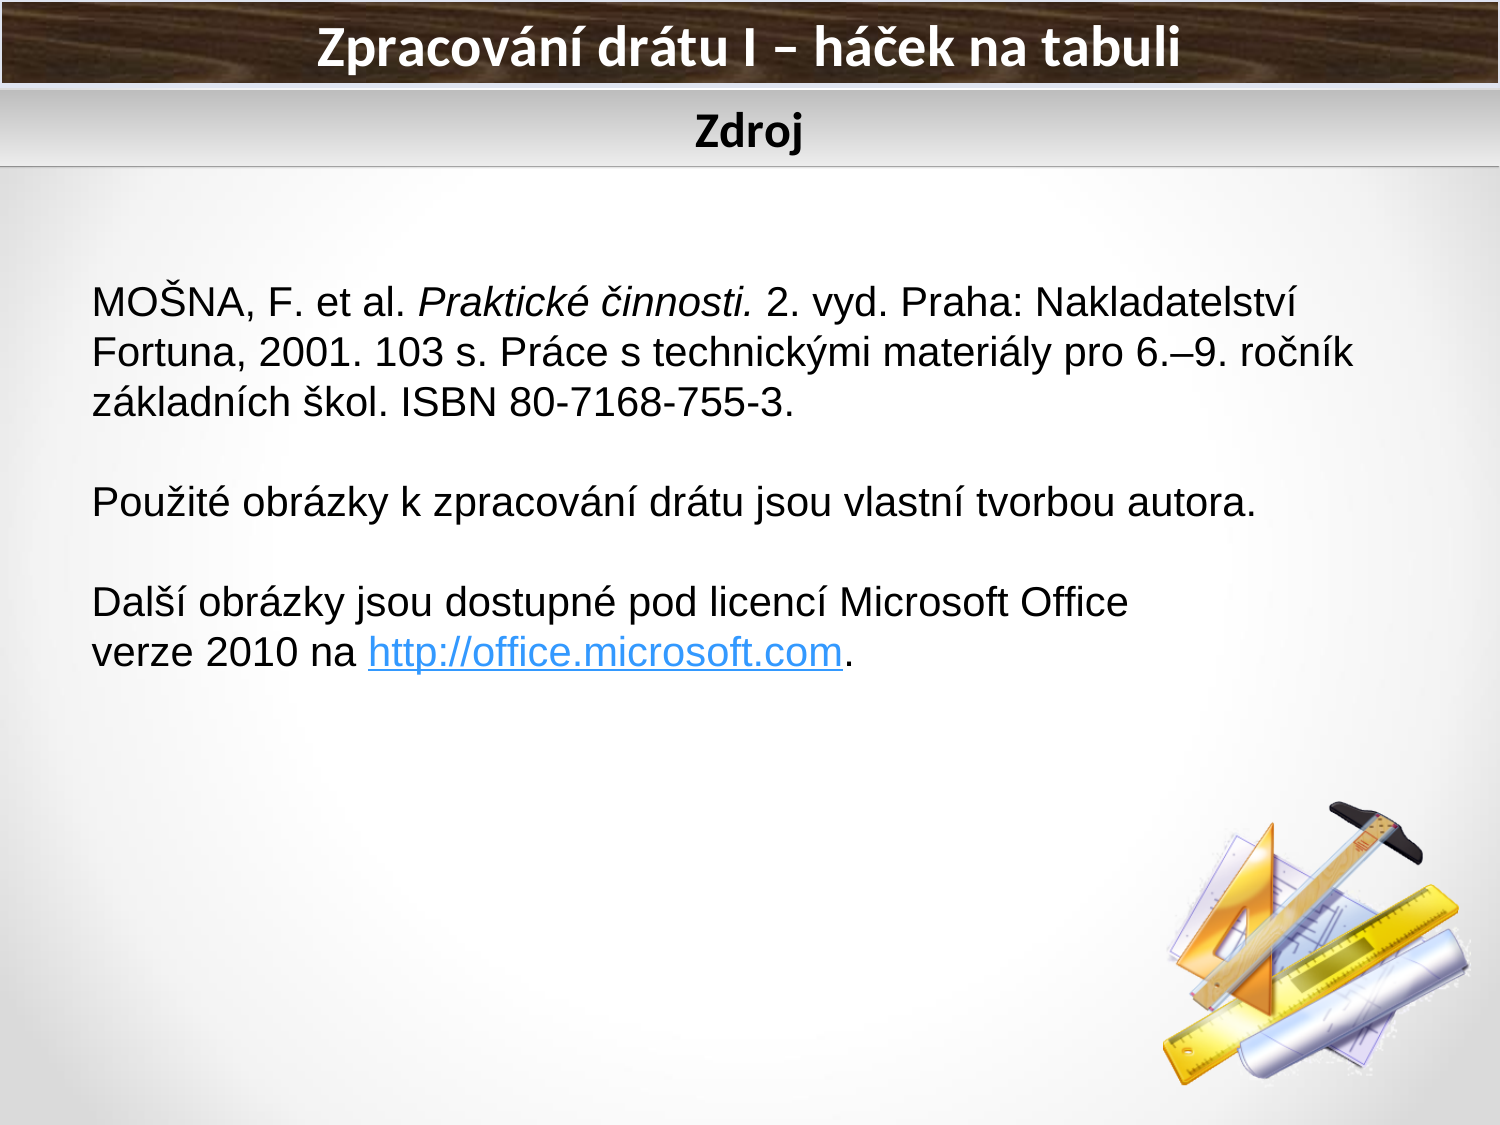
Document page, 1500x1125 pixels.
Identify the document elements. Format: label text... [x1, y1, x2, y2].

picture [0, 166, 1500, 1125]
picture [0, 86, 1500, 90]
text_box Zdroj [0, 90, 1500, 166]
text_box Zpracování drátu I – háček na tabuli [0, 0, 1500, 86]
text_box MOŠNA, F. et al. Praktické činnosti. 2. vyd. Praha: Nakladatelství Fortuna, 2001. 103 s. Práce s technickými materiály pro 6.–9. ročník základních škol. ISBN 80-7168-755-3. Použité obrázky k zpracování drátu jsou vlastní tvorbou autora. Další obrázky jsou dostupné pod licencí Microsoft Office verze 2010 na http://office.microsoft.com. [76, 267, 1459, 683]
